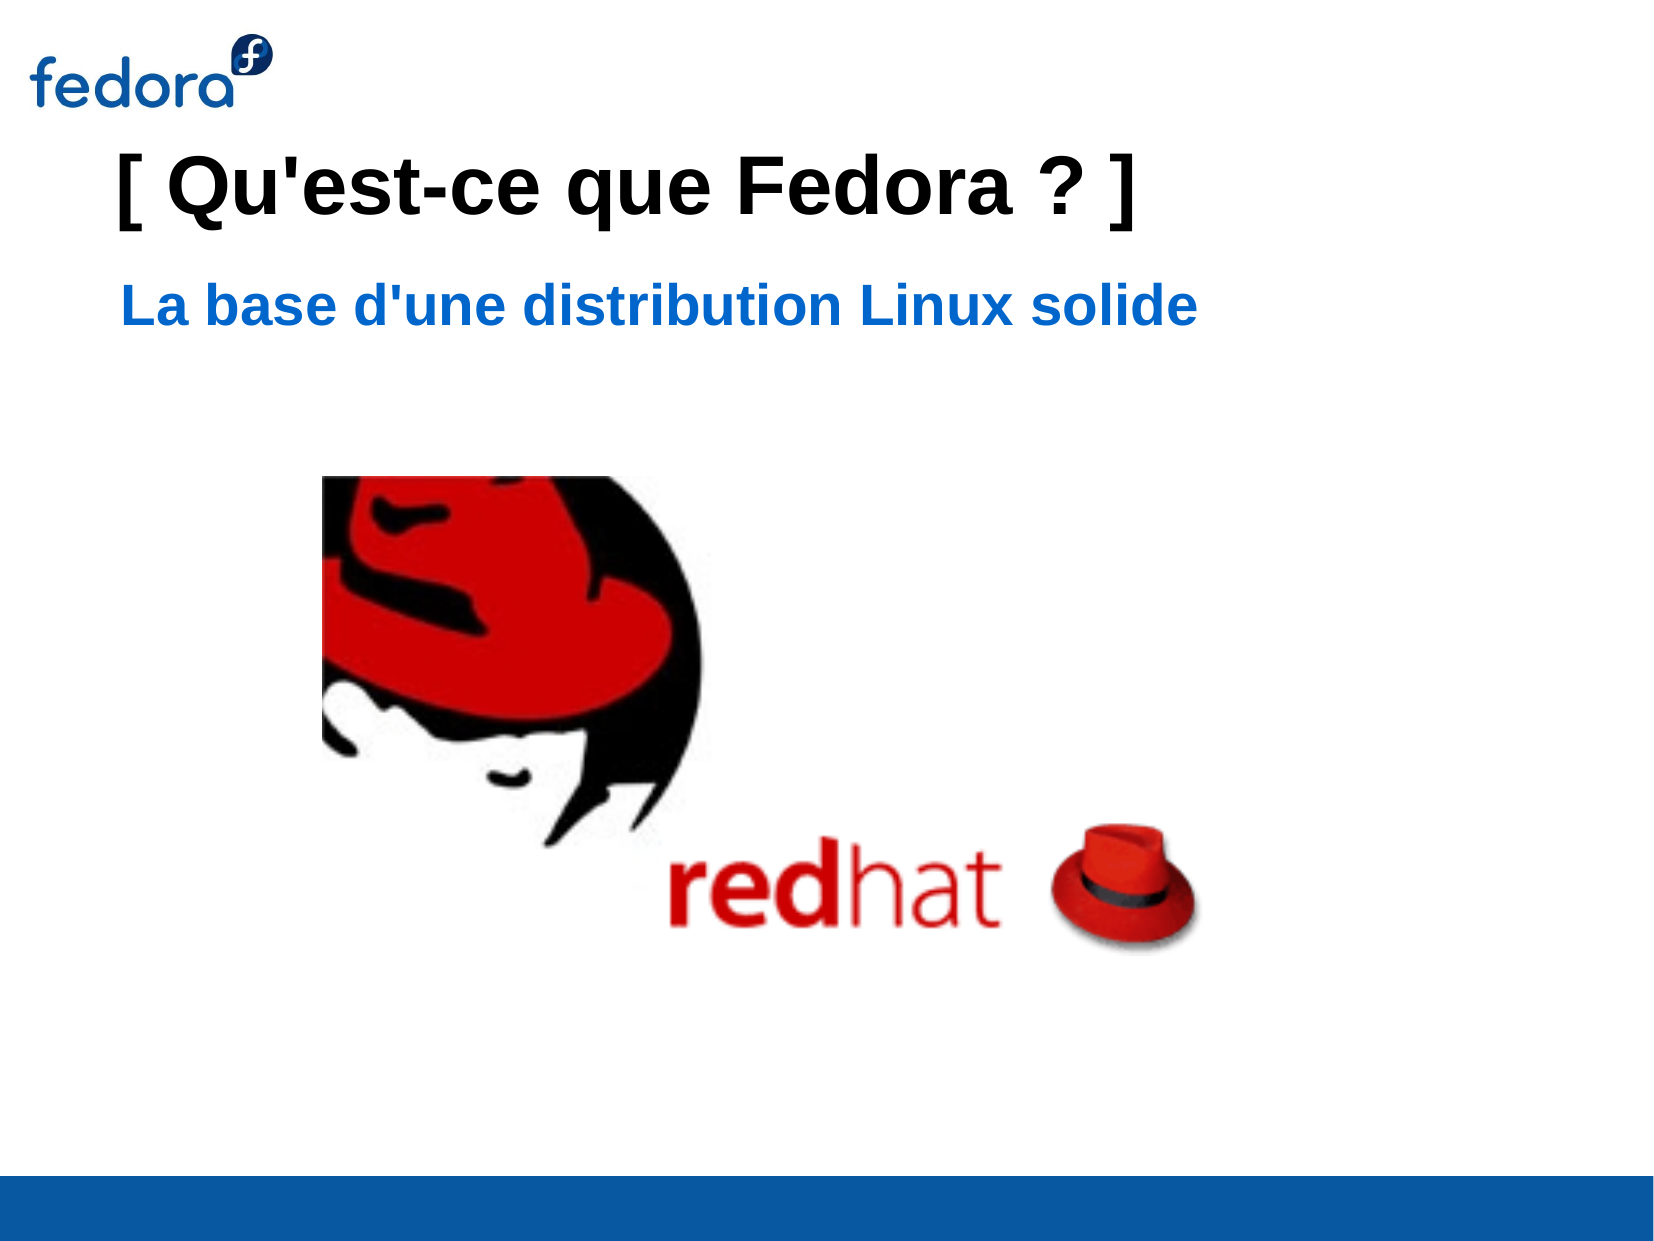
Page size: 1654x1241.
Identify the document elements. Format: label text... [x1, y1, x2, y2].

title [ Qu'est-ce que Fedora ? ] [115, 122, 1521, 249]
picture [1039, 822, 1208, 956]
list La base d'une distribution Linux solide [118, 272, 1523, 1092]
picture [0, 1176, 1654, 1241]
picture [22, 27, 277, 115]
picture [322, 476, 1013, 963]
